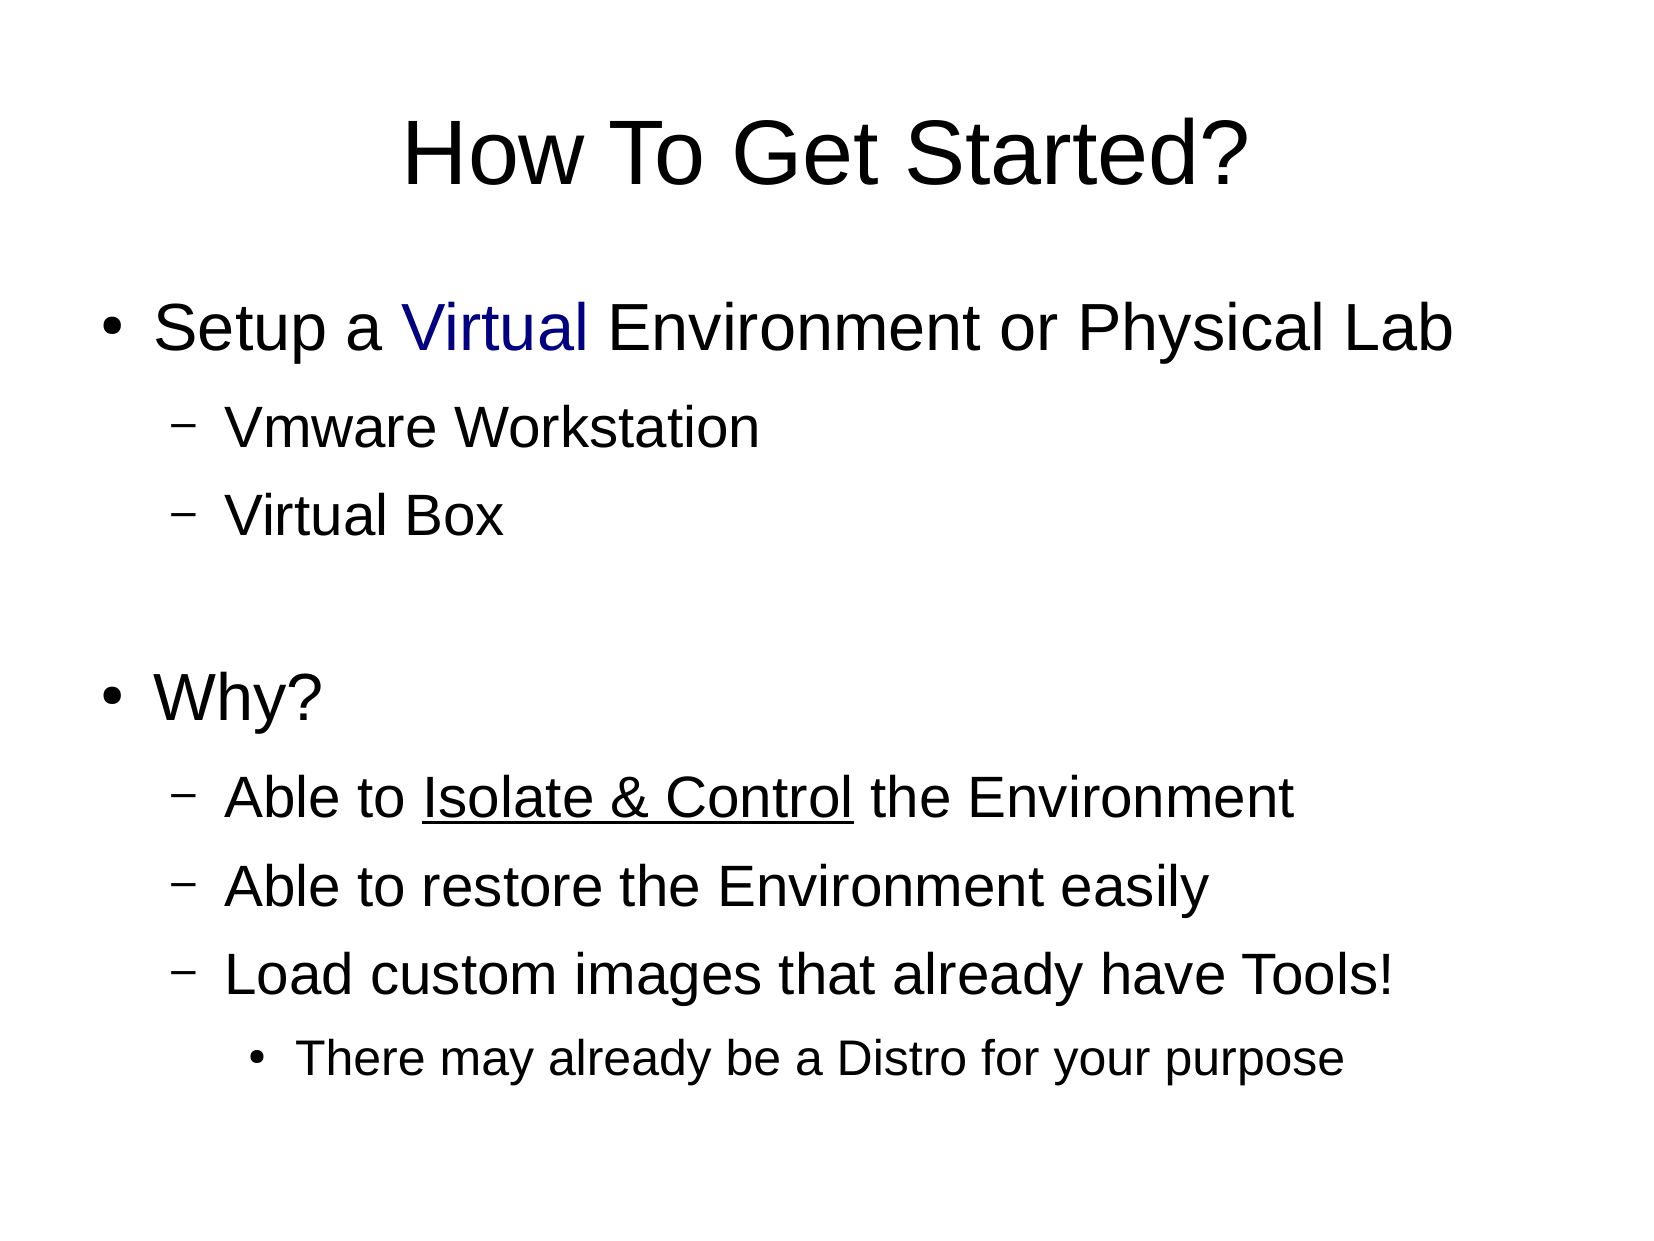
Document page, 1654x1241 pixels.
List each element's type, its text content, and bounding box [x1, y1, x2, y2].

list Setup a Virtual Environment or Physical Lab Vmware Workstation Virtual Box Why? Able to Isolate & Control the Environment Able to restore the Environment easily Load custom images that already have Tools! There may already be a Distro for your purpose [82, 290, 1538, 1171]
title How To Get Started? [82, 49, 1571, 257]
